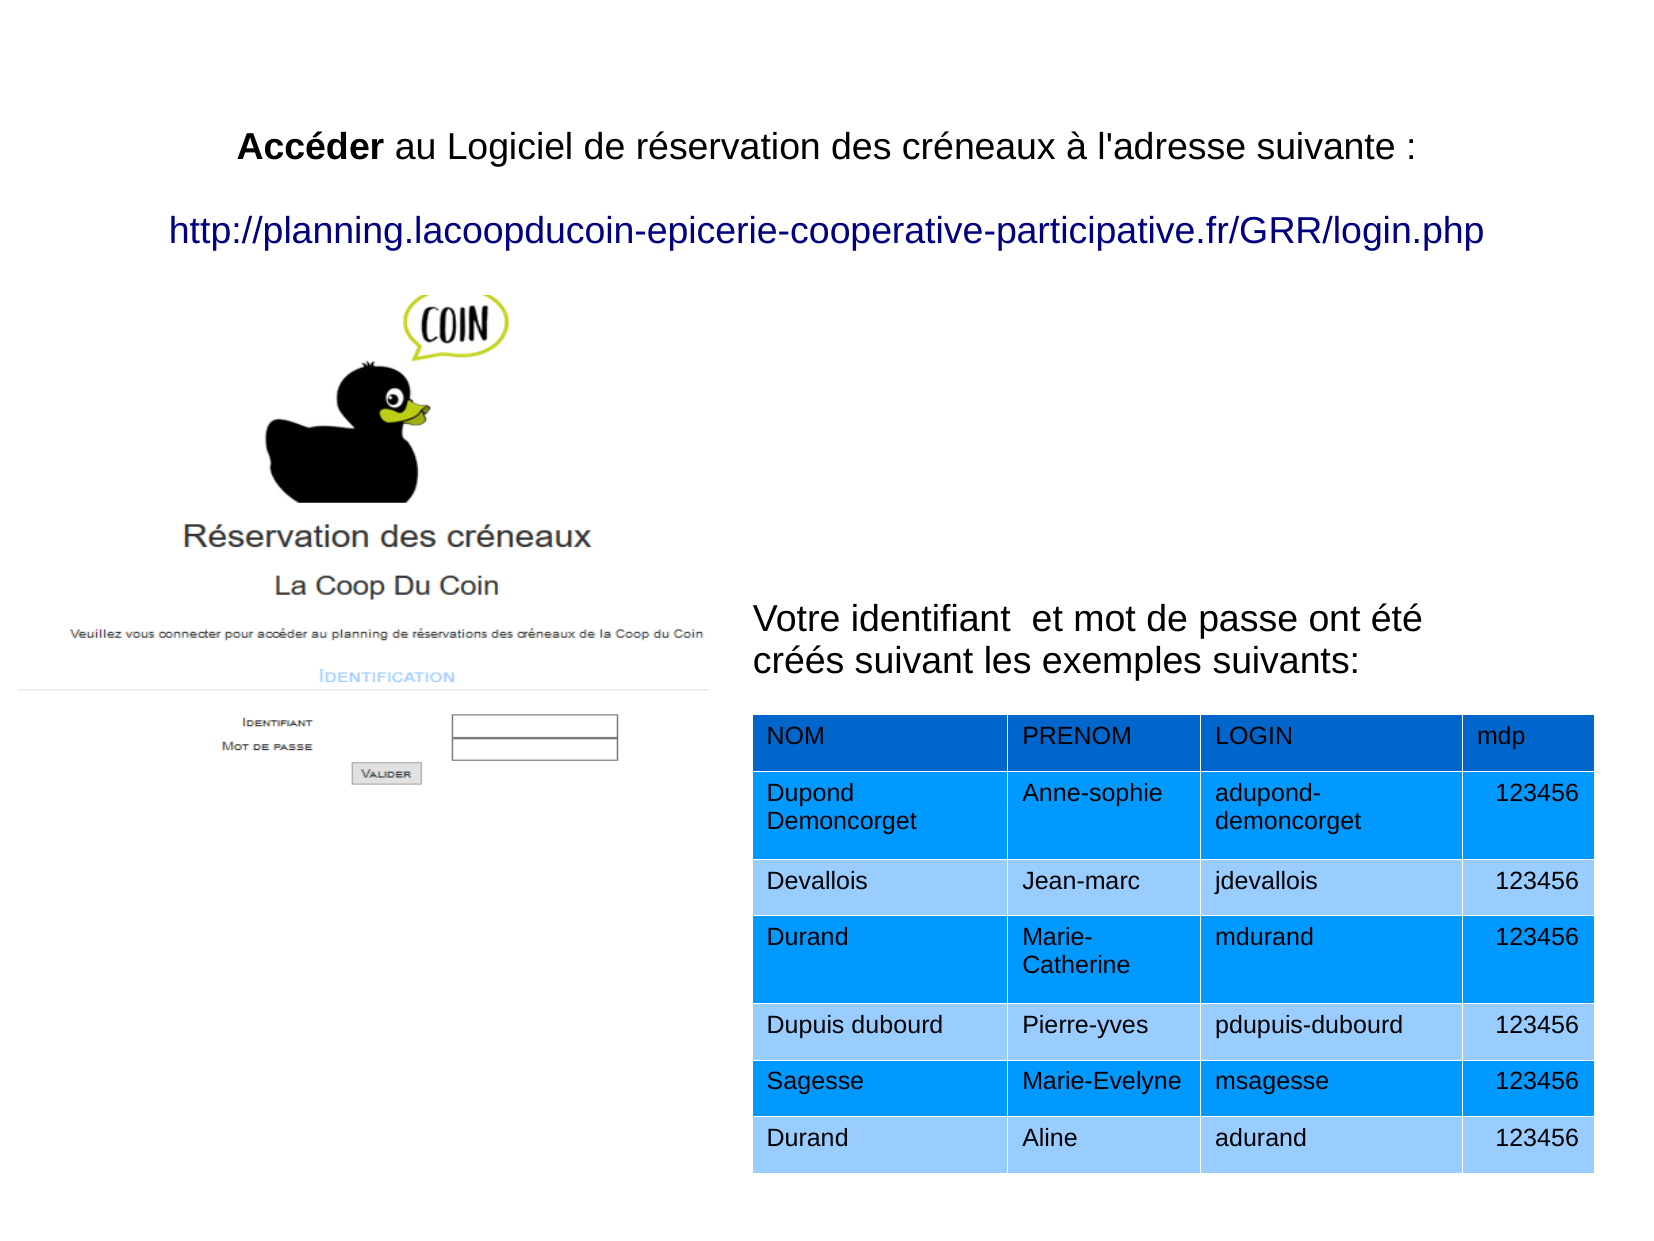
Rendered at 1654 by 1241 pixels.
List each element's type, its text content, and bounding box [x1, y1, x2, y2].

table_cell Dupond Demoncorget [753, 772, 1007, 859]
picture [0, 295, 709, 798]
table_cell Dupuis dubourd [753, 1004, 1007, 1060]
table_cell Anne-sophie [1008, 772, 1200, 859]
table_cell Durand [753, 916, 1007, 1003]
table_cell Devallois [753, 860, 1007, 915]
table_cell Pierre-yves [1008, 1004, 1200, 1060]
table_cell msagesse [1201, 1061, 1462, 1116]
table_cell 123456 [1463, 1004, 1594, 1060]
table_cell 123456 [1463, 1061, 1594, 1116]
table_cell Durand [753, 1117, 1007, 1173]
table_cell 123456 [1463, 916, 1594, 1003]
table_cell Aline [1008, 1117, 1200, 1173]
table_header PRENOM [1008, 715, 1200, 771]
table_cell Marie-Catherine [1008, 916, 1200, 1003]
table_cell 123456 [1463, 1117, 1594, 1173]
table_cell Jean-marc [1008, 860, 1200, 915]
text_box Accéder au Logiciel de réservation des créneaux à l'adresse suivante : http://planning.lacoopducoin-epicerie-cooperative-participative.fr/GRR/login.php [118, 118, 1536, 514]
table_cell Sagesse [753, 1061, 1007, 1116]
table_header NOM [753, 715, 1007, 771]
table_cell pdupuis-dubourd [1201, 1004, 1462, 1060]
table_cell adupond-demoncorget [1201, 772, 1462, 859]
table_cell adurand [1201, 1117, 1462, 1173]
table_cell mdurand [1201, 916, 1462, 1003]
table_header LOGIN [1201, 715, 1462, 771]
table_header mdp [1463, 715, 1594, 771]
table_cell 123456 [1463, 772, 1594, 859]
table_cell Marie-Evelyne [1008, 1061, 1200, 1116]
table_cell jdevallois [1201, 860, 1462, 915]
table_cell 123456 [1463, 860, 1594, 915]
text_box Votre identifiant et mot de passe ont été créés suivant les exemples suivants: [738, 590, 1506, 768]
